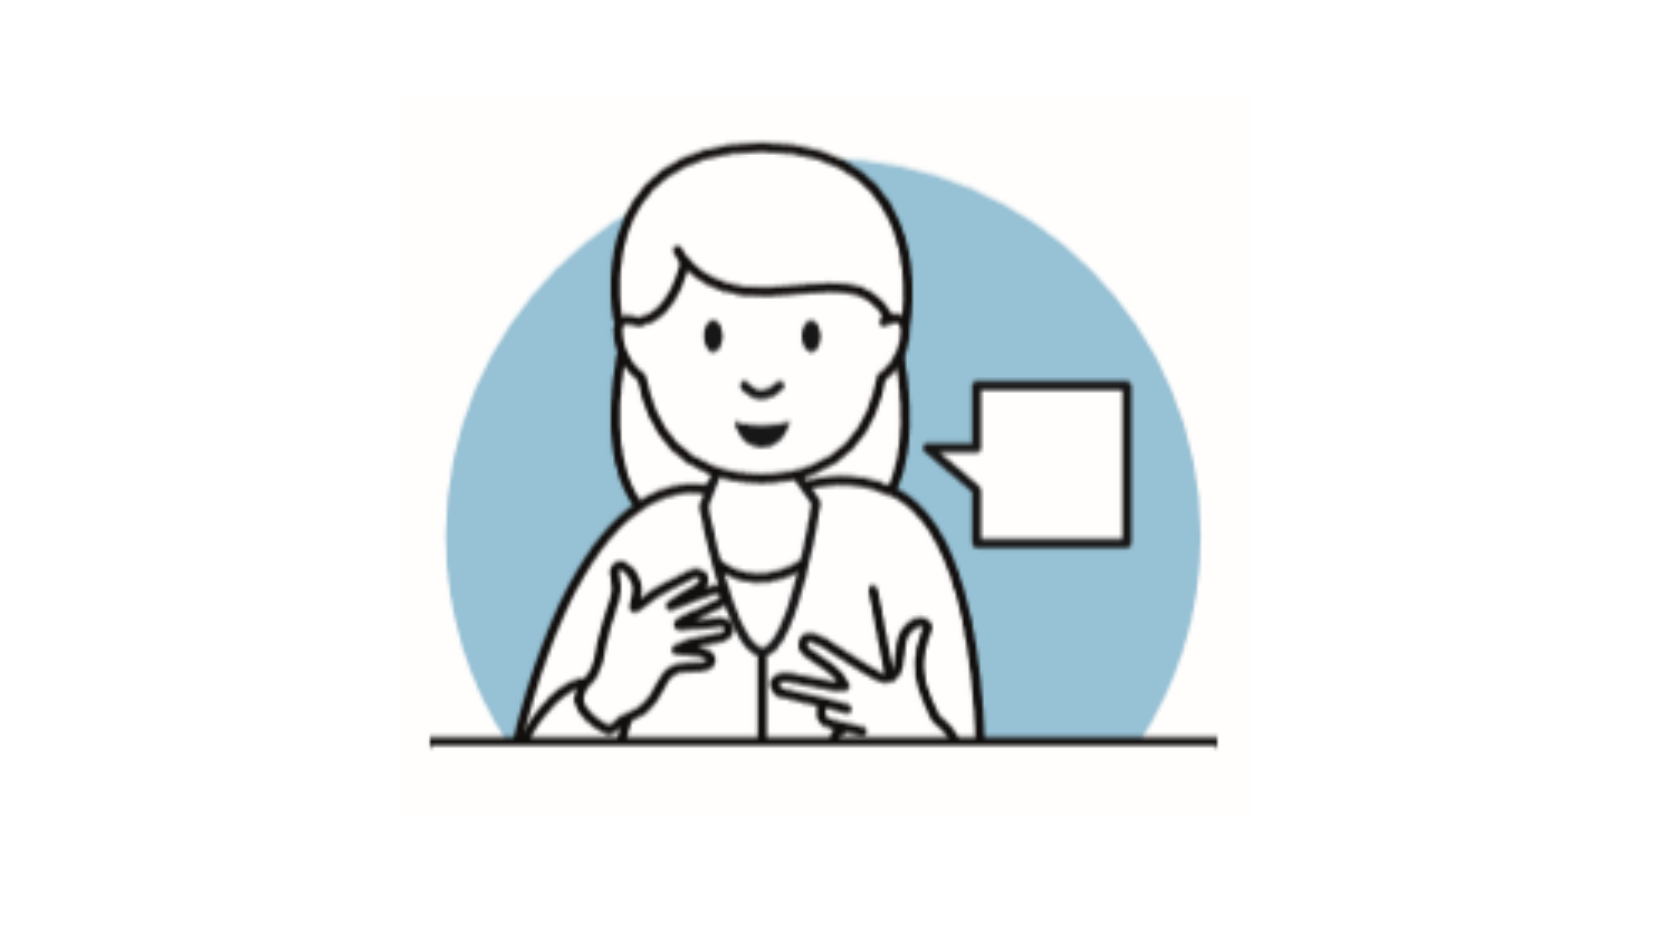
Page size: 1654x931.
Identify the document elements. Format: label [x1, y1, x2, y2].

picture [401, 98, 1252, 815]
